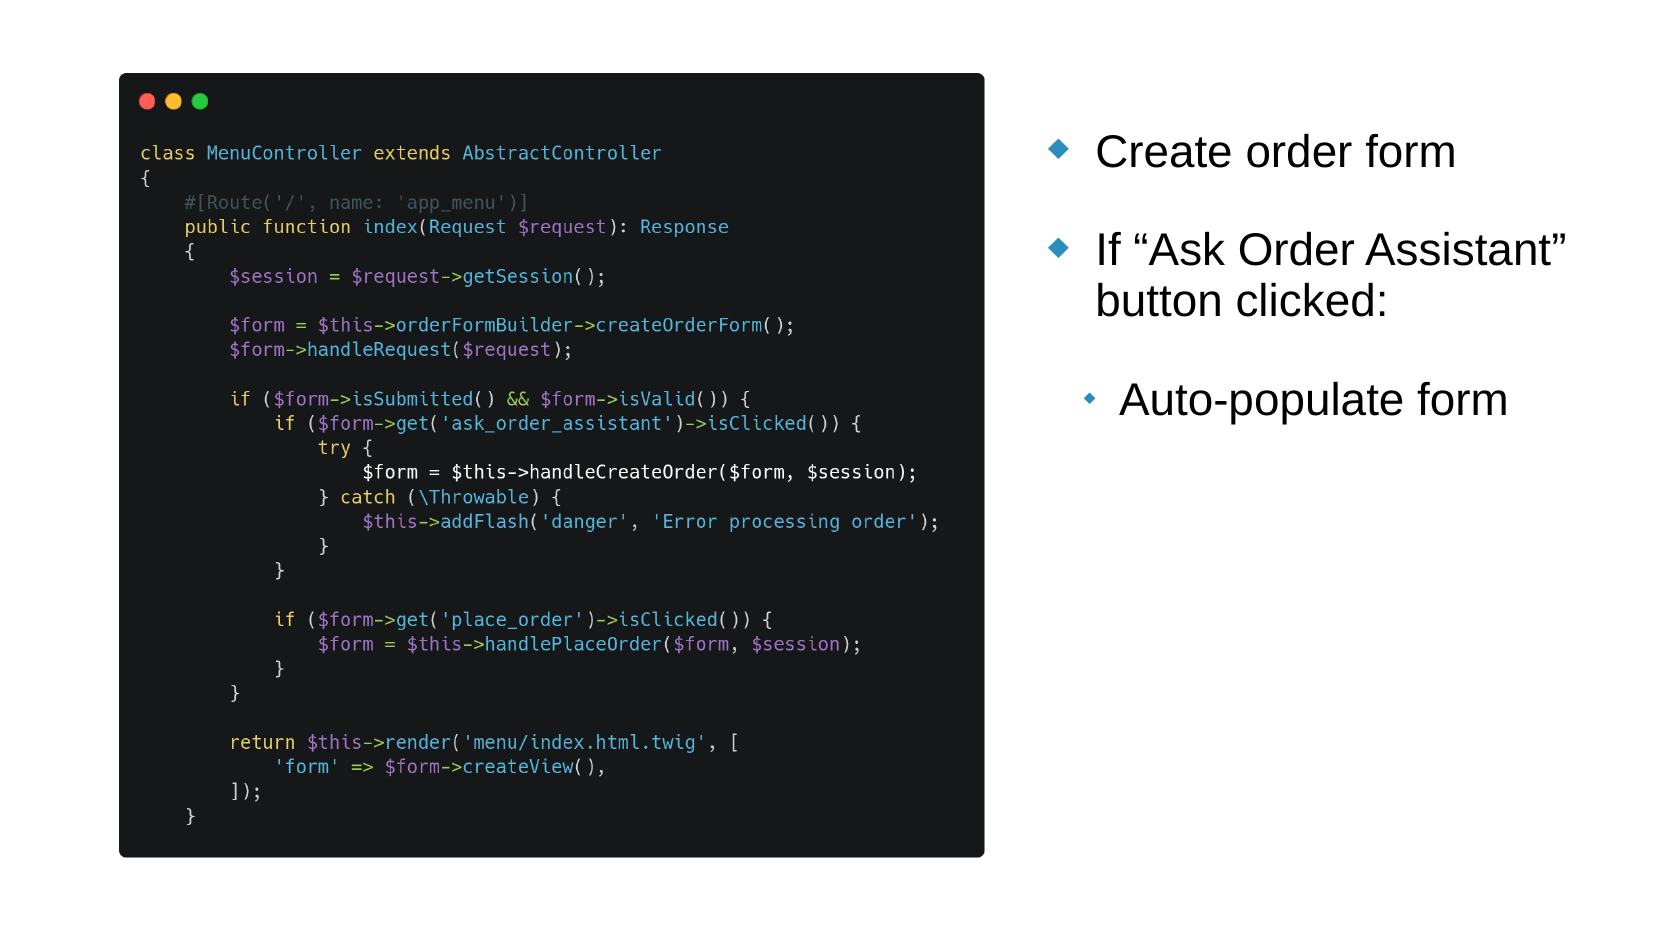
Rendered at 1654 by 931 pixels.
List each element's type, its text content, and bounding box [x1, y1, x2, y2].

picture [45, 0, 1058, 931]
text_box Create order form If “Ask Order Assistant” button clicked: Auto-populate form [1033, 118, 1625, 761]
